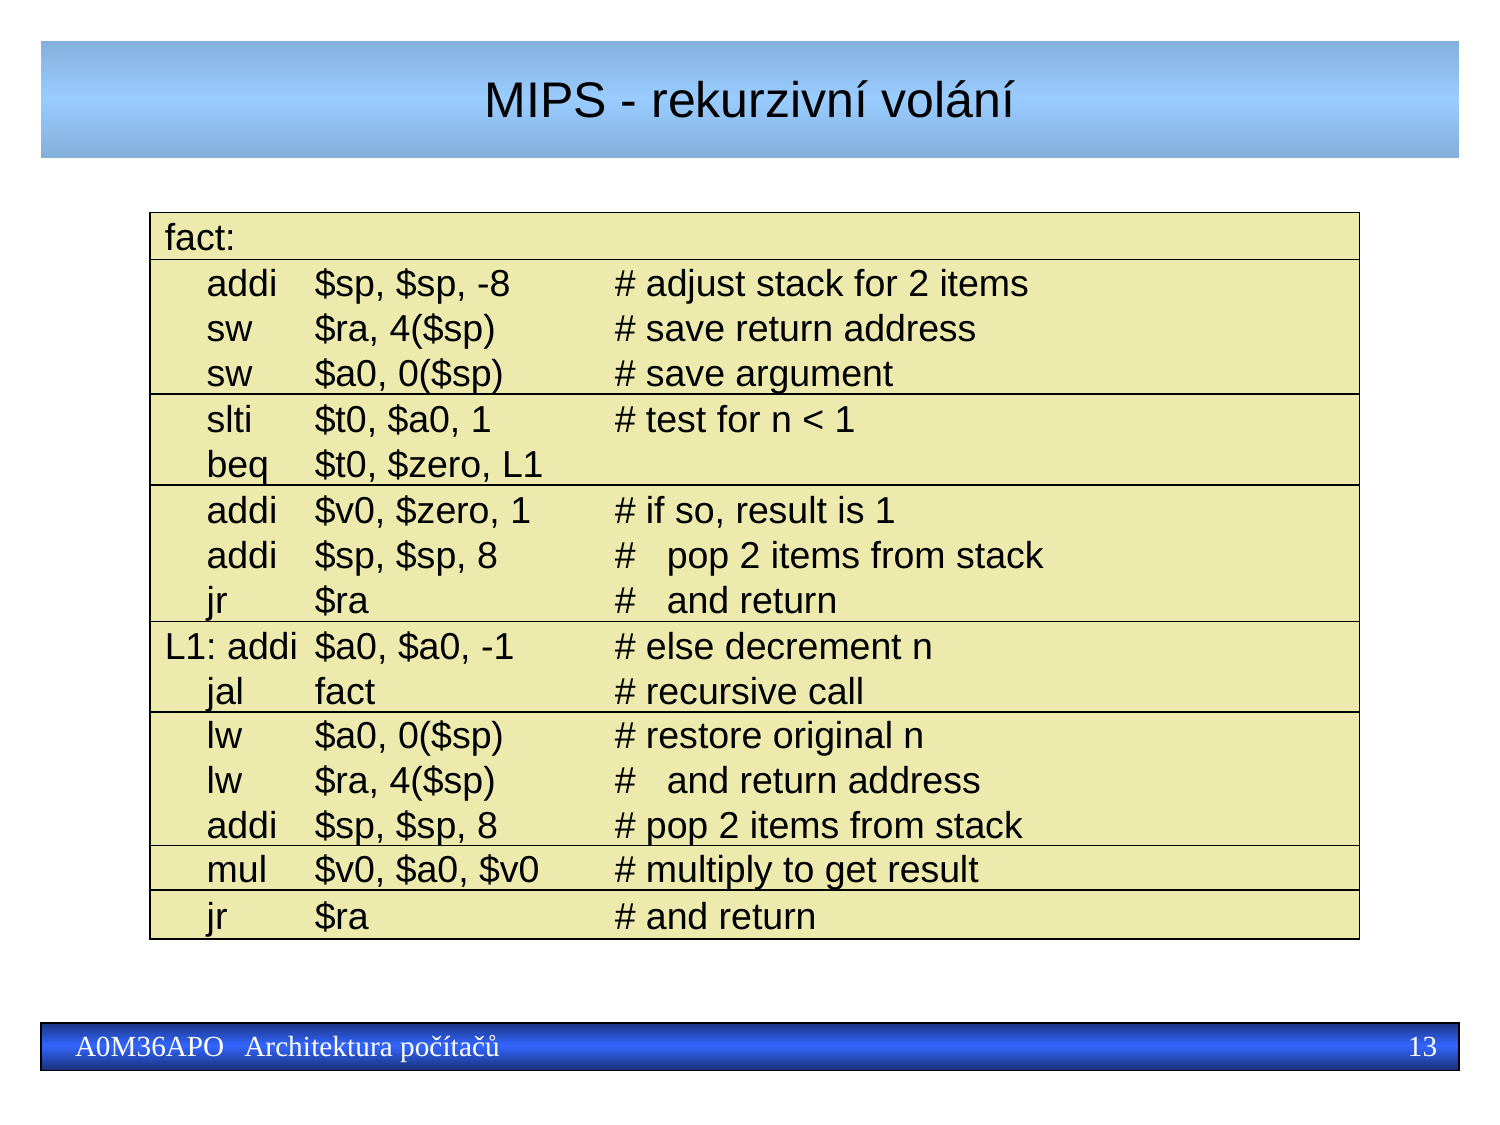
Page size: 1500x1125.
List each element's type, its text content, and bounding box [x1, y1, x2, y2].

text_box addi $sp, $sp, -8 # adjust stack for 2 items sw $ra, 4($sp) # save return address sw $a0, 0($sp) # save argument [149, 259, 1360, 394]
text_box addi $v0, $zero, 1 # if so, result is 1 addi $sp, $sp, 8 # pop 2 items from stack jr $ra # and return [149, 484, 1360, 621]
text_box L1: addi $a0, $a0, -1 # else decrement n jal fact # recursive call [149, 621, 1360, 711]
title MIPS - rekurzivní volání [41, 41, 1459, 158]
text_box jr $ra # and return [149, 890, 1360, 939]
text_box slti $t0, $a0, 1 # test for n < 1 beq $t0, $zero, L1 [149, 394, 1360, 484]
text_box fact: [149, 212, 1360, 259]
text_box mul $v0, $a0, $v0 # multiply to get result [149, 845, 1360, 890]
text_box lw $a0, 0($sp) # restore original n lw $ra, 4($sp) # and return address addi $sp, $sp, 8 # pop 2 items from stack [149, 711, 1360, 845]
